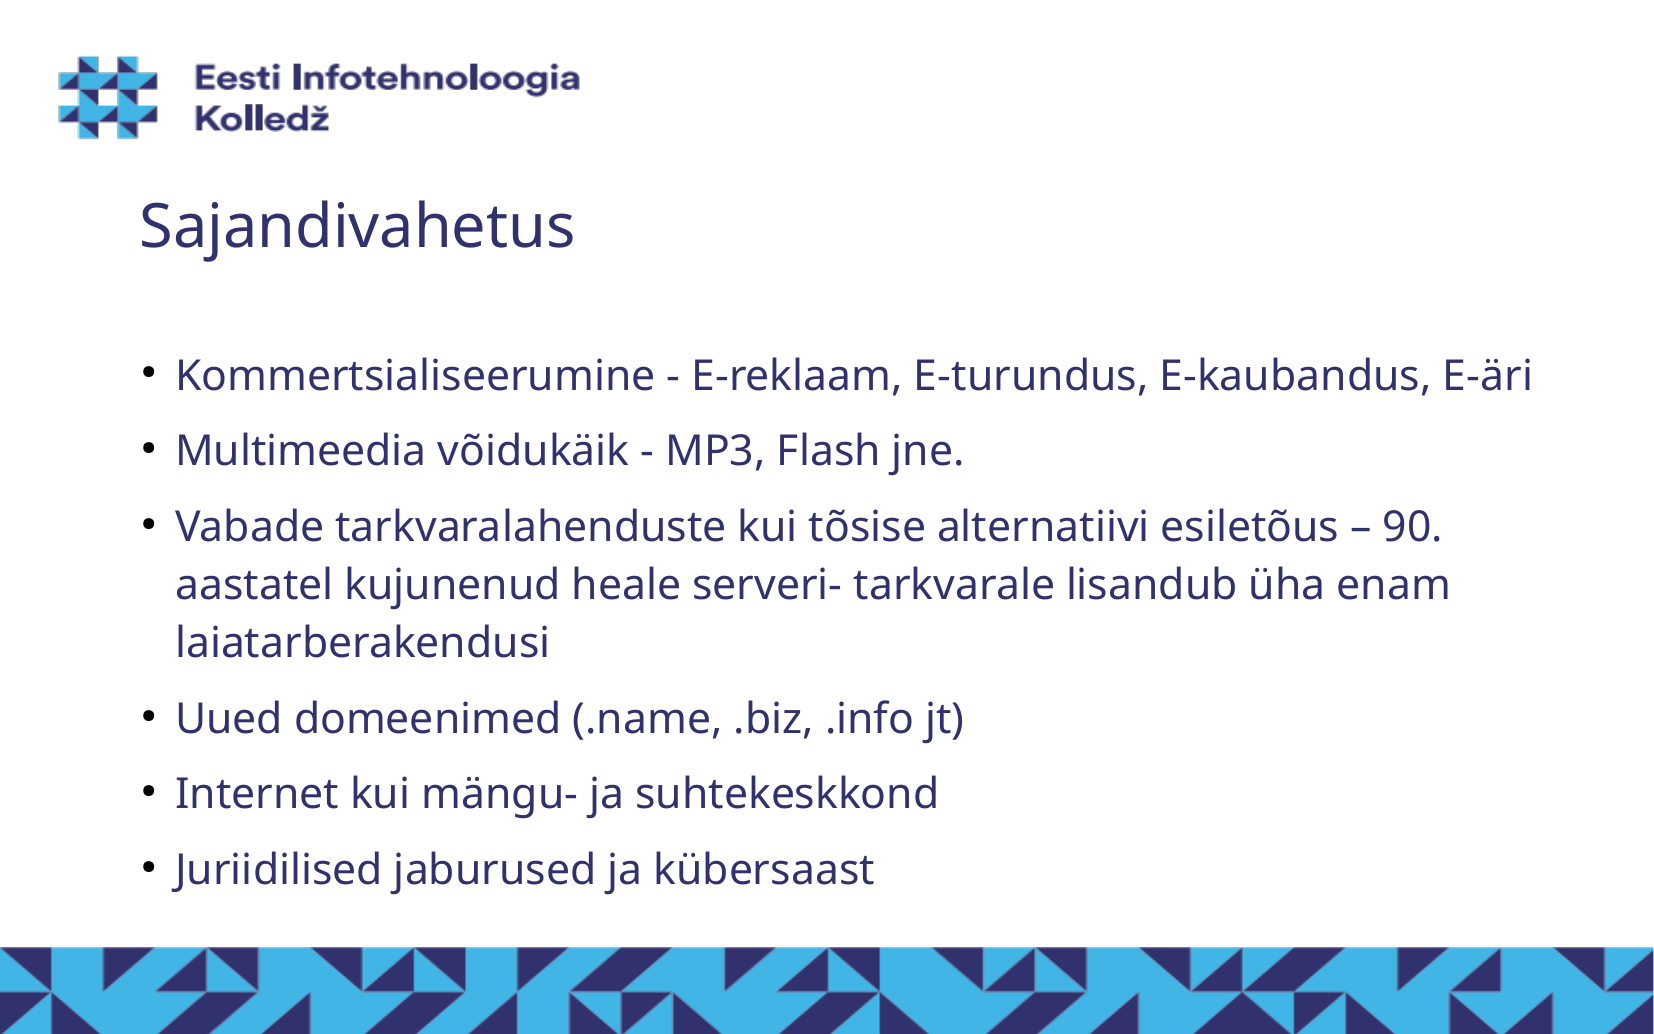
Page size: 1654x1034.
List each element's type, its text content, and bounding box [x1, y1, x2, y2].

title Sajandivahetus [139, 137, 1548, 310]
list Kommertsialiseerumine - E-reklaam, E-turundus, E-kaubandus, E-äri Multimeedia võidukäik - MP3, Flash jne. Vabade tarkvaralahenduste kui tõsise alternatiivi esiletõus – 90. aastatel kujunenud heale serveri- tarkvarale lisandub üha enam laiatarberakendusi Uued domeenimed (.name, .biz, .info jt) Internet kui mängu- ja suhtekeskkond Juriidilised jaburused ja kübersaast [129, 344, 1548, 926]
